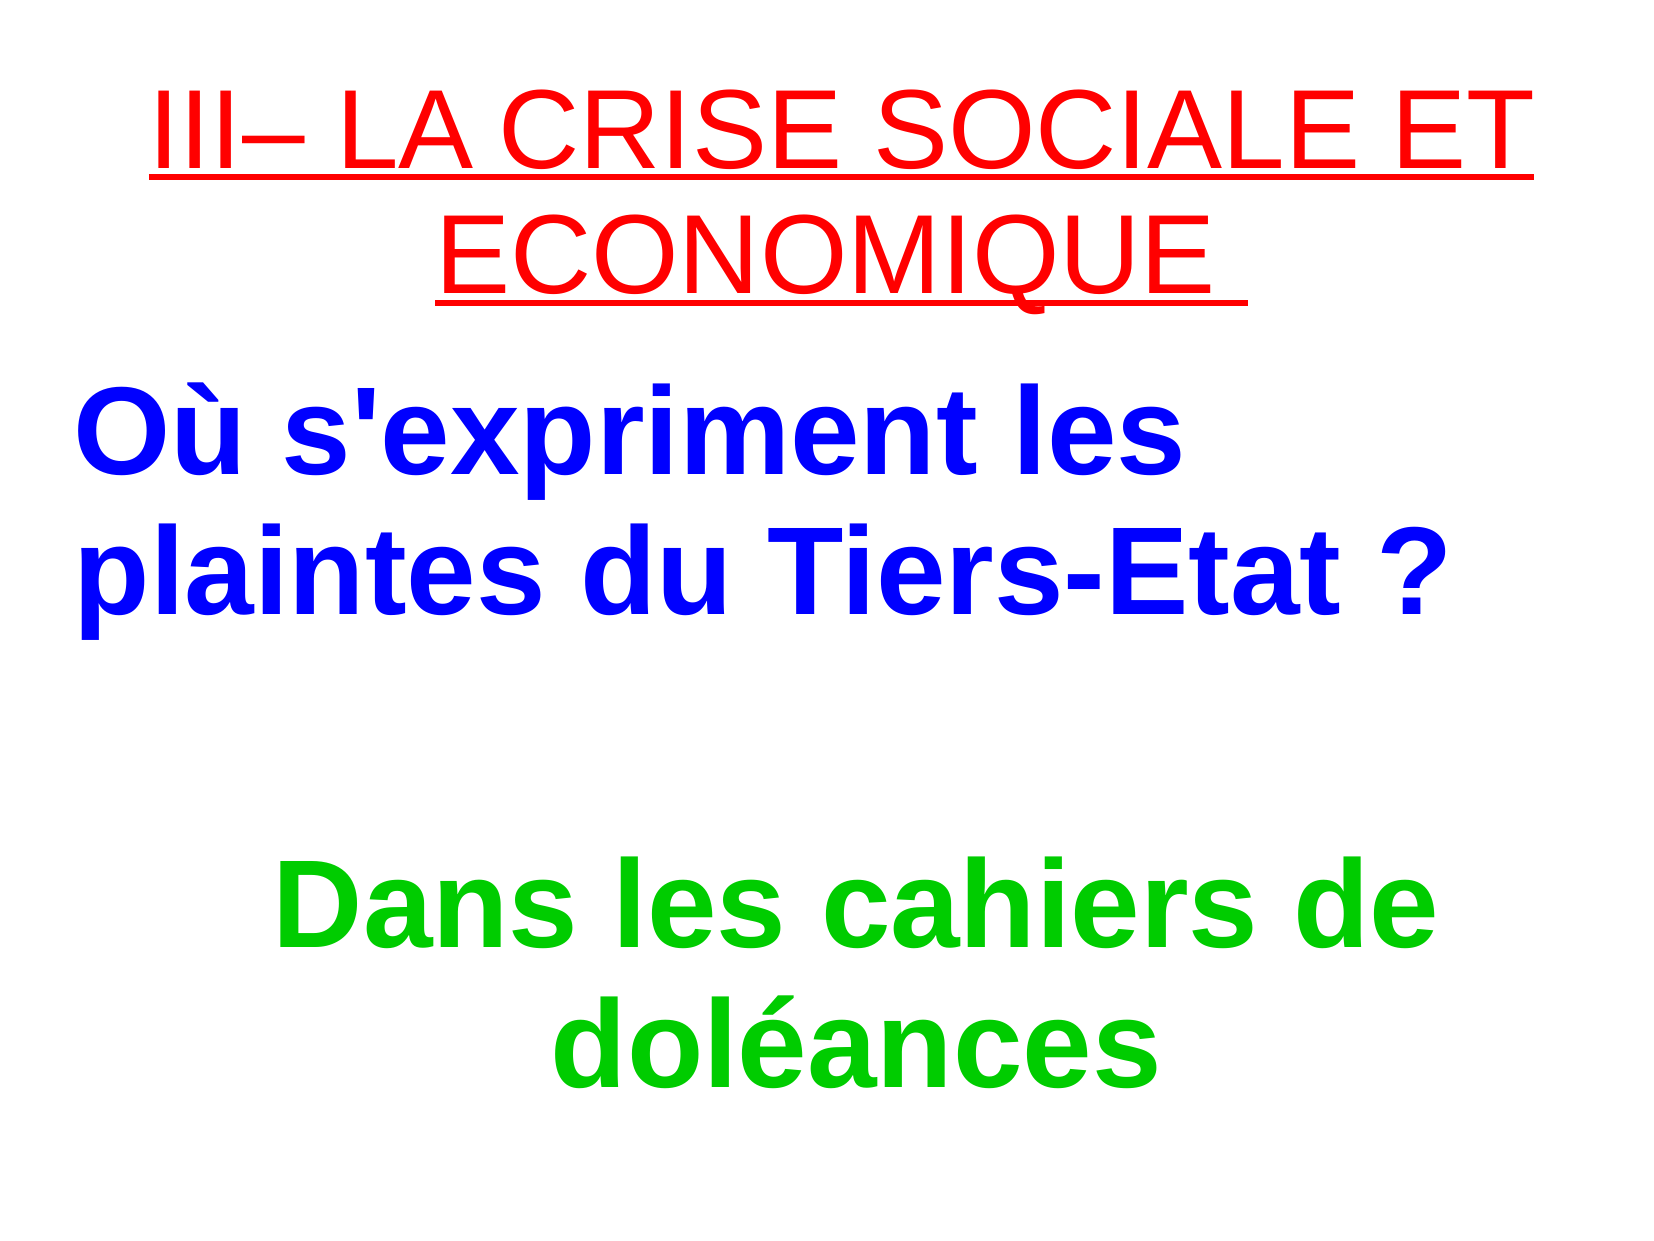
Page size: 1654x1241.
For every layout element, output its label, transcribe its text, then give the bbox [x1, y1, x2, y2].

text_box Dans les cahiers de doléances [59, 826, 1654, 1241]
text_box III– LA CRISE SOCIALE ET ECONOMIQUE [59, 59, 1625, 325]
text_box Où s'expriment les plaintes du Tiers-Etat ? [59, 354, 1625, 807]
